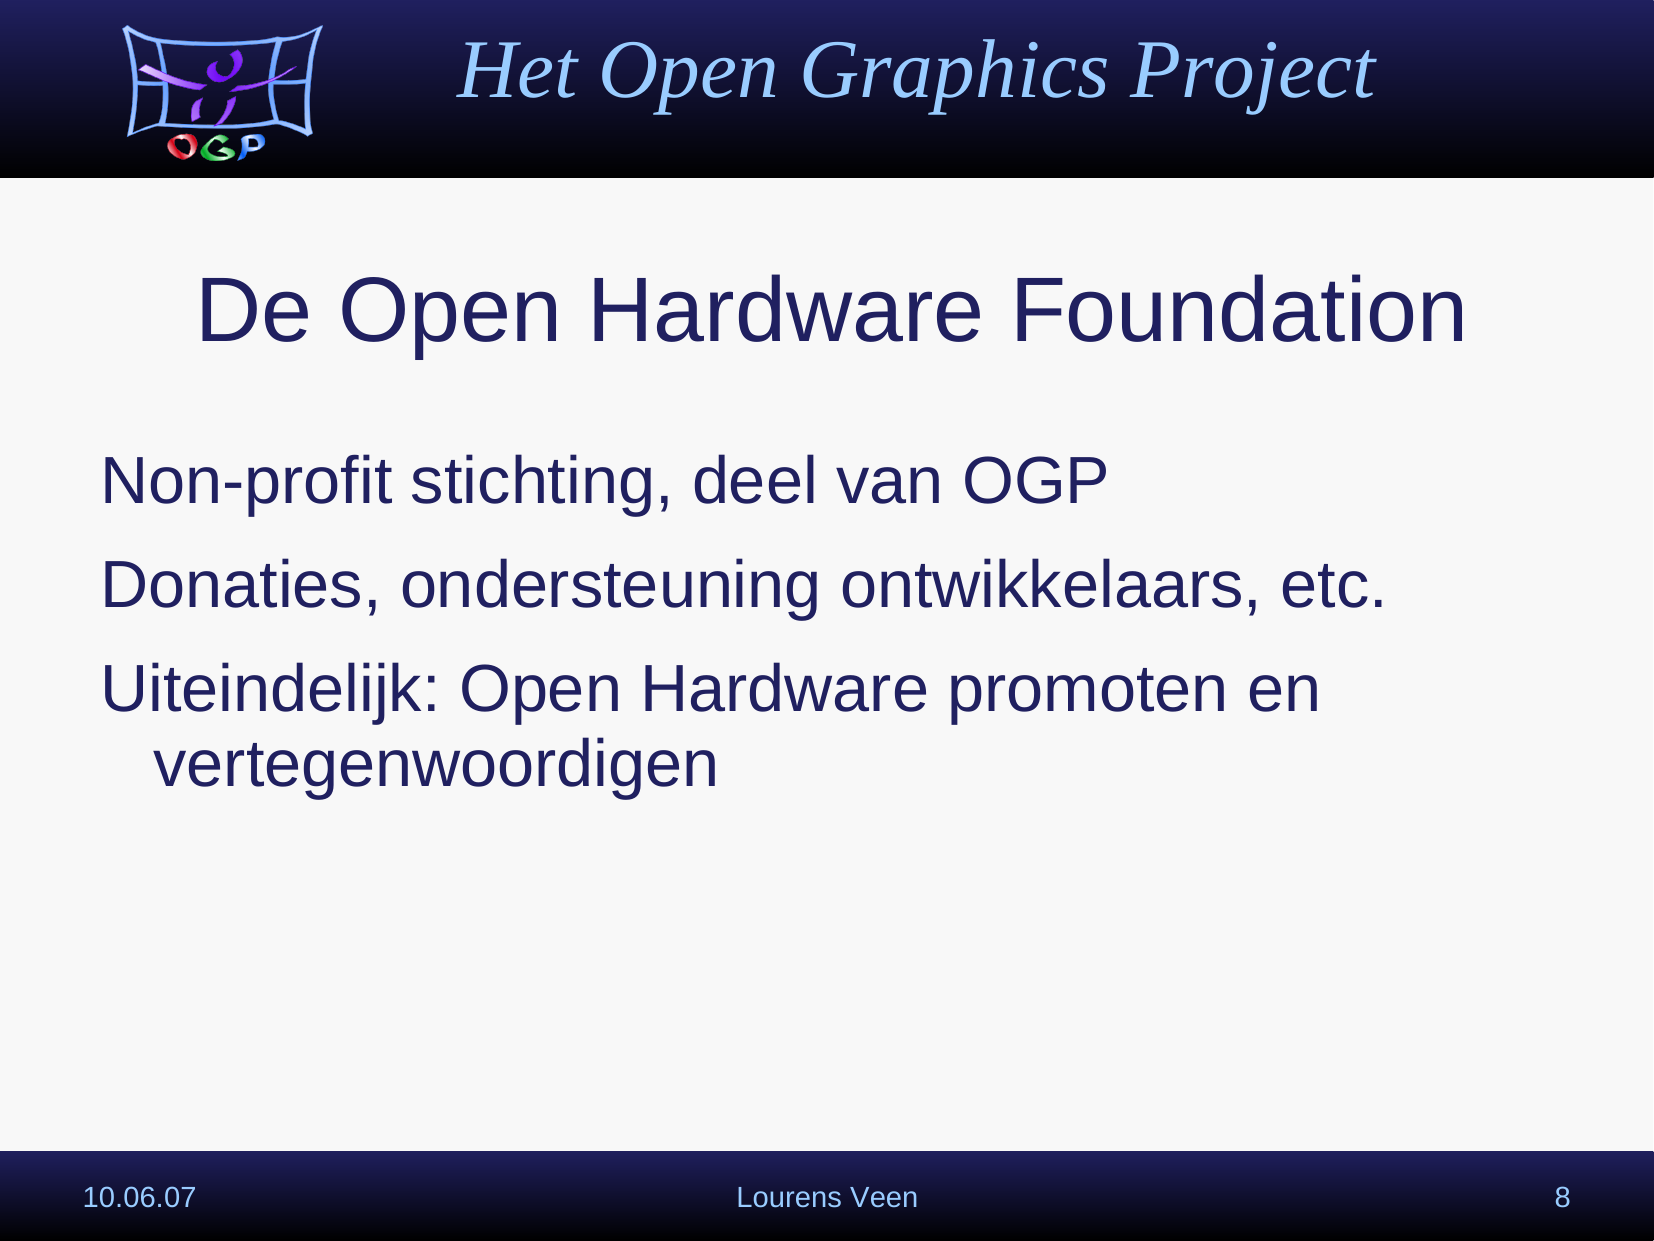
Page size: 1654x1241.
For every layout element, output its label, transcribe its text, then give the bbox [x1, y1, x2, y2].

title De Open Hardware Foundation [88, 236, 1577, 385]
list Non-profit stichting, deel van OGP Donaties, ondersteuning ontwikkelaars, etc. Uiteindelijk: Open Hardware promoten en vertegenwoordigen [82, 442, 1571, 1109]
picture [122, 25, 323, 161]
